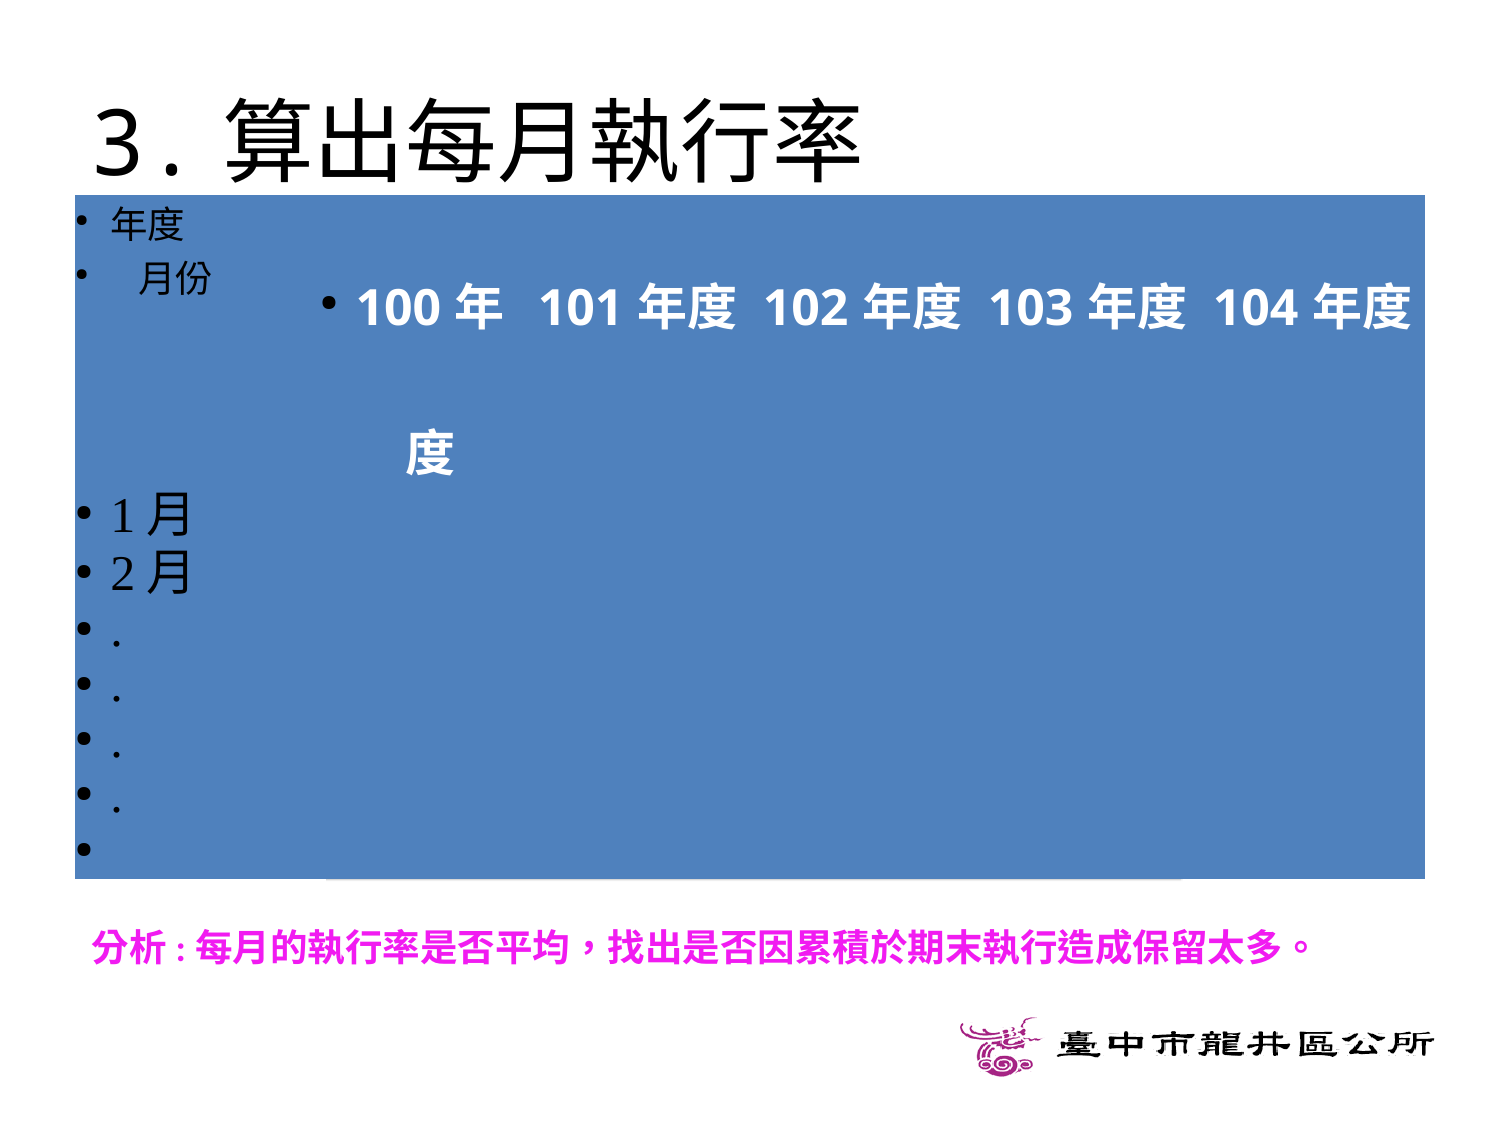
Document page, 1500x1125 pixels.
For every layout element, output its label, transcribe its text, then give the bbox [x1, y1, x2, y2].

table_cell [975, 486, 1200, 544]
table_cell [975, 602, 1200, 879]
table_cell [300, 486, 525, 544]
table_cell [1200, 544, 1425, 602]
table_cell [750, 486, 975, 544]
table_header 102年度 [750, 195, 975, 486]
table_cell [525, 602, 750, 879]
table_header 101年度 [525, 195, 750, 486]
table_header 103年度 [975, 195, 1200, 486]
table_cell [975, 544, 1200, 602]
table_cell 1月 [75, 486, 300, 544]
table_cell [1200, 602, 1425, 879]
table_header 104年度 [1200, 195, 1425, 486]
table_cell [750, 602, 975, 879]
table_cell [300, 602, 525, 879]
table_cell [1200, 486, 1425, 544]
table_cell [750, 544, 975, 602]
table_cell [300, 544, 525, 602]
title 3.算出每月執行率 [75, 45, 1426, 233]
table_cell 2月 [75, 544, 300, 602]
table_header 100年度 [300, 195, 525, 486]
table_header 年度 月份 [75, 195, 300, 486]
text_box 分析:每月的執行率是否平均，找出是否因累積於期末執行造成保留太多。 [76, 916, 1329, 978]
table_cell . . . . [75, 602, 300, 879]
table_cell [525, 486, 750, 544]
table_cell [525, 544, 750, 602]
